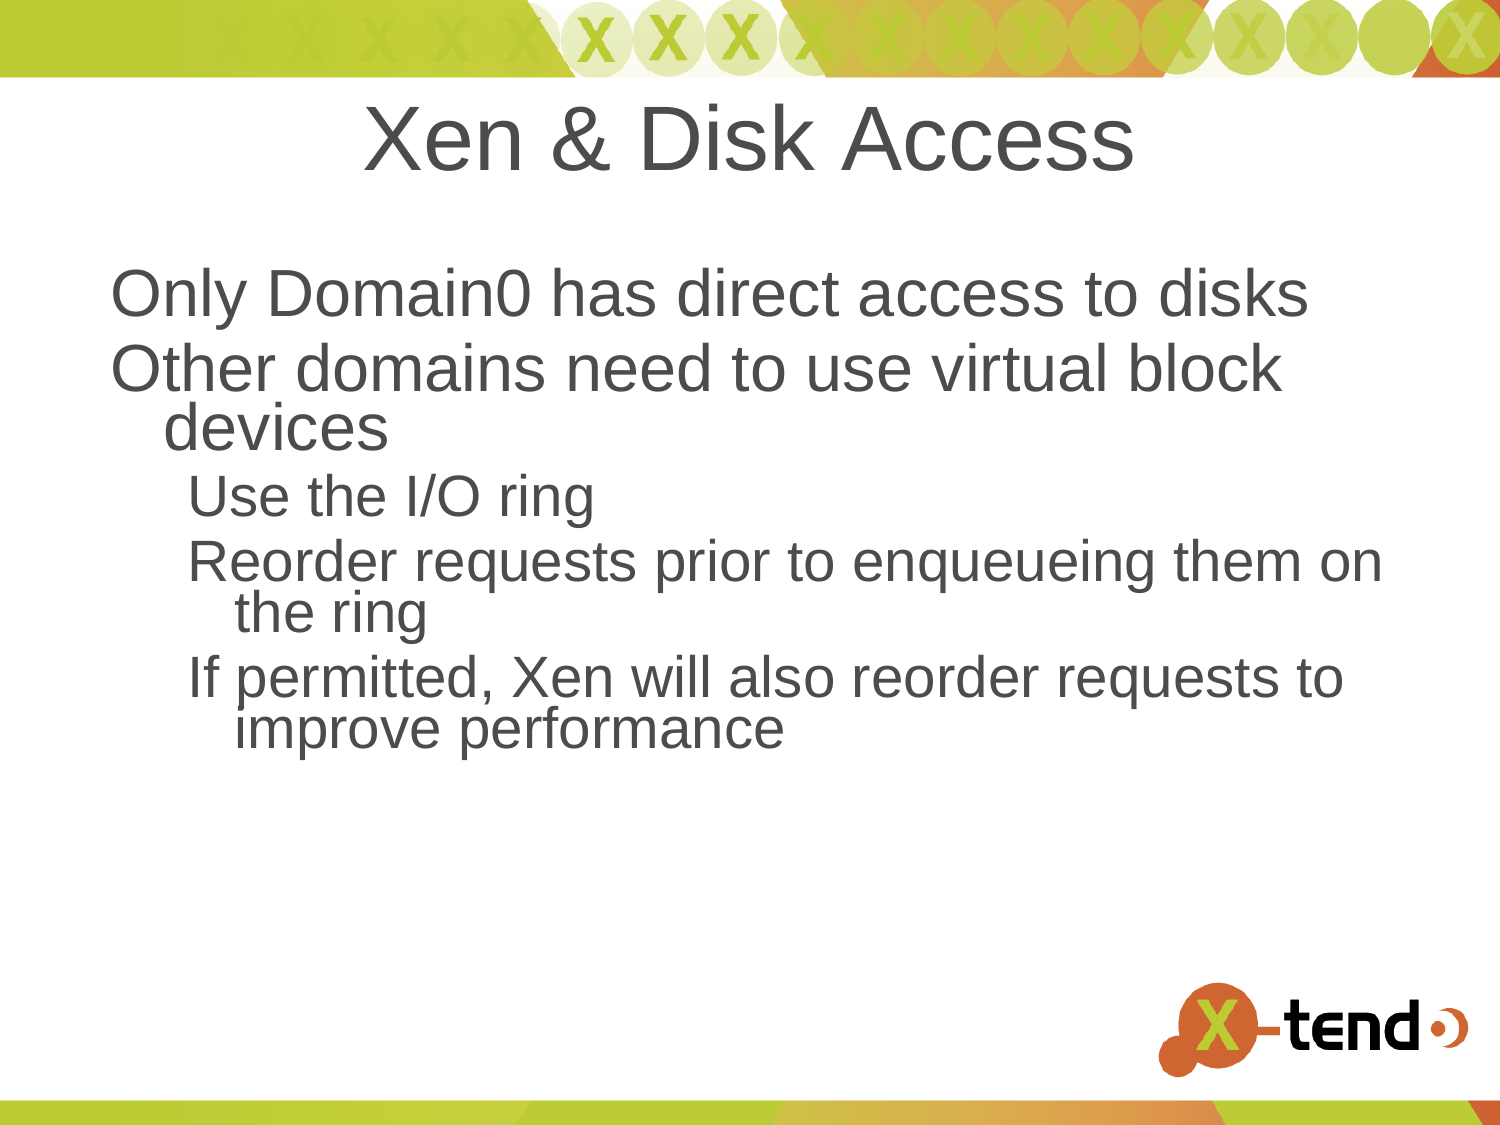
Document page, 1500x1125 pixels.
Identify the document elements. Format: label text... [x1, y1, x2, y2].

list Only Domain0 has direct access to disks Other domains need to use virtual block devices Use the I/O ring Reorder requests prior to enqueueing them on the ring If permitted, Xen will also reorder requests to improve performance [78, 262, 1476, 1113]
picture [0, 0, 1500, 1125]
title Xen & Disk Access [75, 45, 1426, 233]
